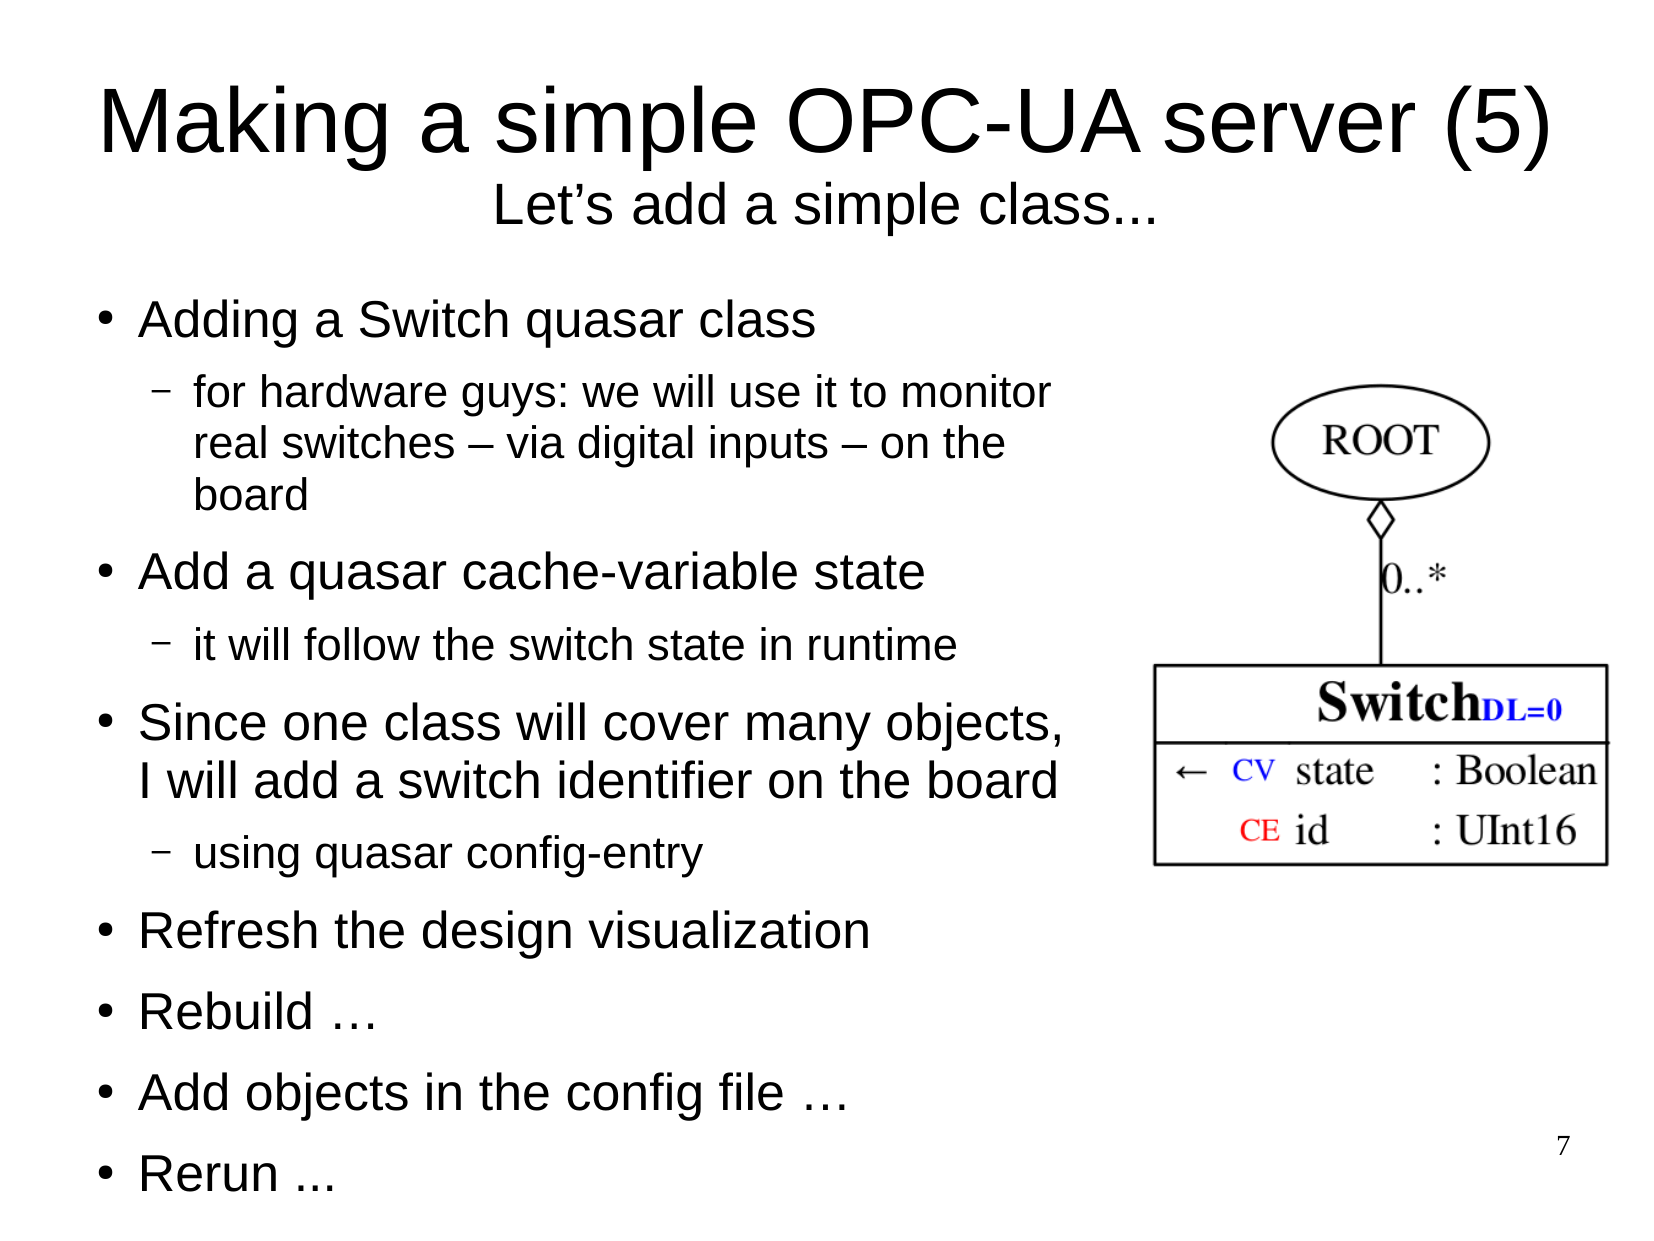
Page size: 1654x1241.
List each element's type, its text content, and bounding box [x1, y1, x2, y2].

picture [1132, 371, 1630, 886]
list Adding a Switch quasar class for hardware guys: we will use it to monitor real switches – via digital inputs – on the board Add a quasar cache-variable state it will follow the switch state in runtime Since one class will cover many objects, I will add a switch identifier on the board using quasar config-entry Refresh the design visualization Rebuild … Add objects in the config file … Rerun ... [82, 290, 1123, 1205]
title Making a simple OPC-UA server (5) Let’s add a simple class... [82, 49, 1571, 257]
